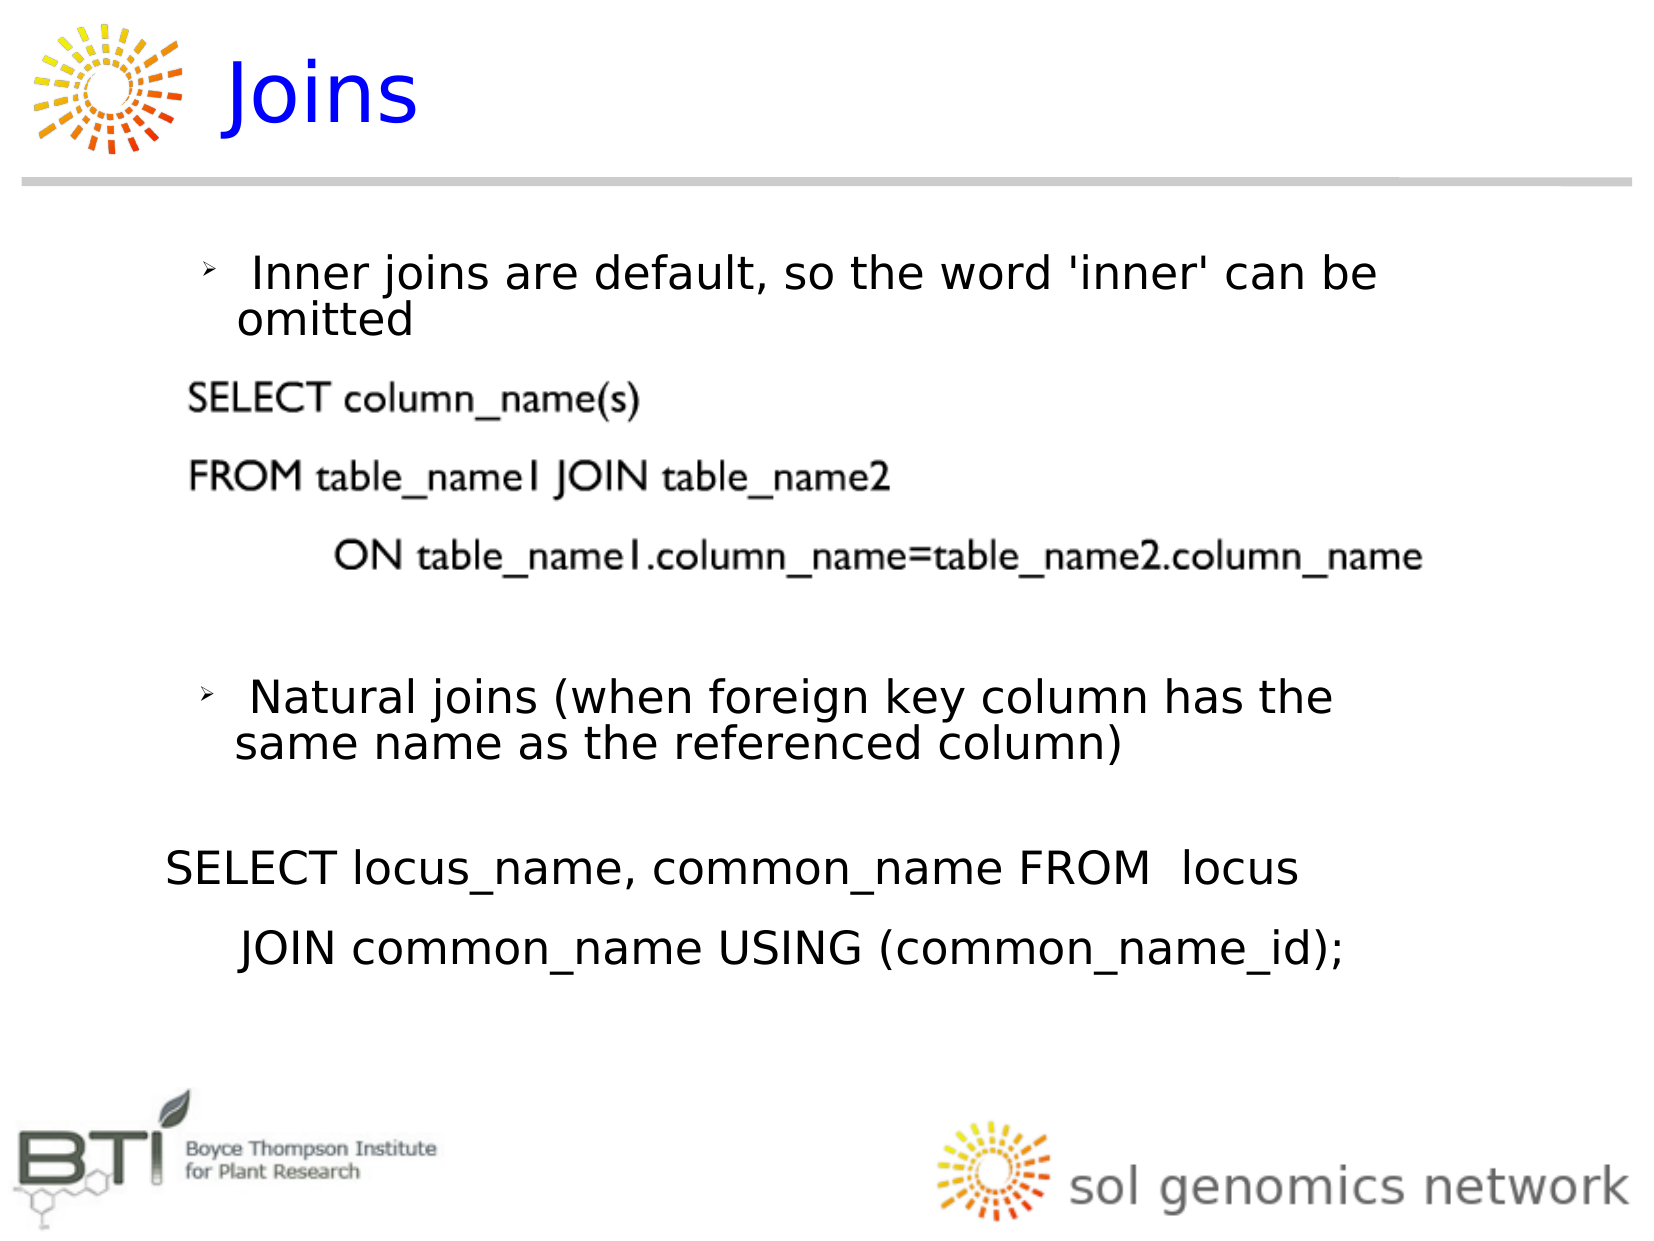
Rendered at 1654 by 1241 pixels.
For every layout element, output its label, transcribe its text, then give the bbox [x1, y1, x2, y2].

picture [8, 1087, 451, 1234]
text_box Natural joins (when foreign key column has the same name as the referenced column) SELECT locus_name, common_name FROM locus JOIN common_name USING (common_name_id); [150, 669, 1463, 1066]
picture [921, 1116, 1642, 1229]
text_box Joins [224, 46, 1623, 159]
picture [169, 357, 1463, 645]
picture [32, 22, 184, 156]
text_box Inner joins are default, so the word 'inner' can be omitted [152, 244, 1465, 313]
